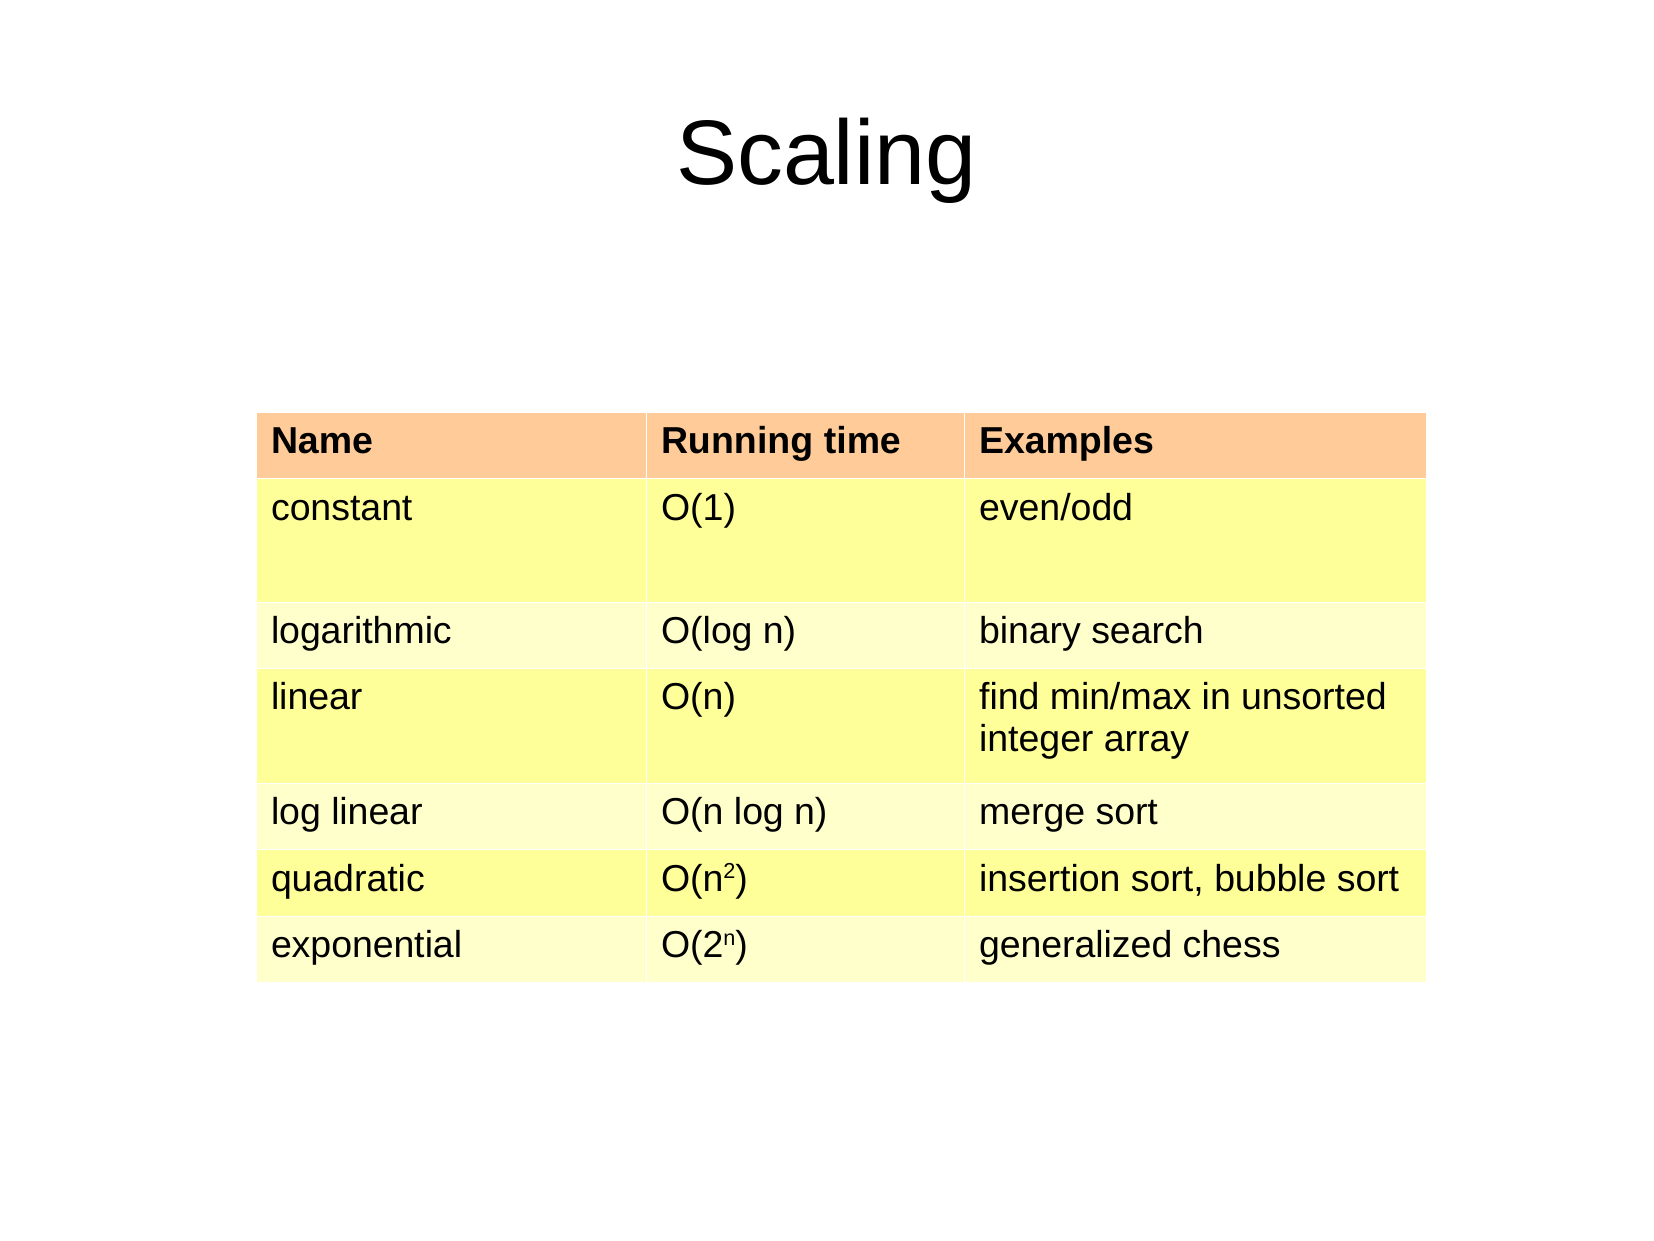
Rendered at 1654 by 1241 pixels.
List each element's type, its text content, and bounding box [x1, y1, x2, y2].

table_cell logarithmic [257, 603, 646, 668]
table_cell O(1) [647, 479, 964, 602]
table_cell O(2n) [647, 917, 964, 982]
table_header Name [257, 413, 646, 478]
table_cell O(n) [647, 669, 964, 783]
title Scaling [82, 49, 1571, 257]
table_cell quadratic [257, 850, 646, 916]
table_cell linear [257, 669, 646, 783]
table_cell exponential [257, 917, 646, 982]
table_cell log linear [257, 784, 646, 849]
table_header Running time [647, 413, 964, 478]
table_cell even/odd [965, 479, 1426, 602]
table_cell constant [257, 479, 646, 602]
table_cell O(log n) [647, 603, 964, 668]
table_header Examples [965, 413, 1426, 478]
table_cell find min/max in unsorted integer array [965, 669, 1426, 783]
table_cell merge sort [965, 784, 1426, 849]
table_cell generalized chess [965, 917, 1426, 982]
table_cell O(n log n) [647, 784, 964, 849]
table_cell insertion sort, bubble sort [965, 850, 1426, 916]
table_cell O(n2) [647, 850, 964, 916]
table_cell binary search [965, 603, 1426, 668]
